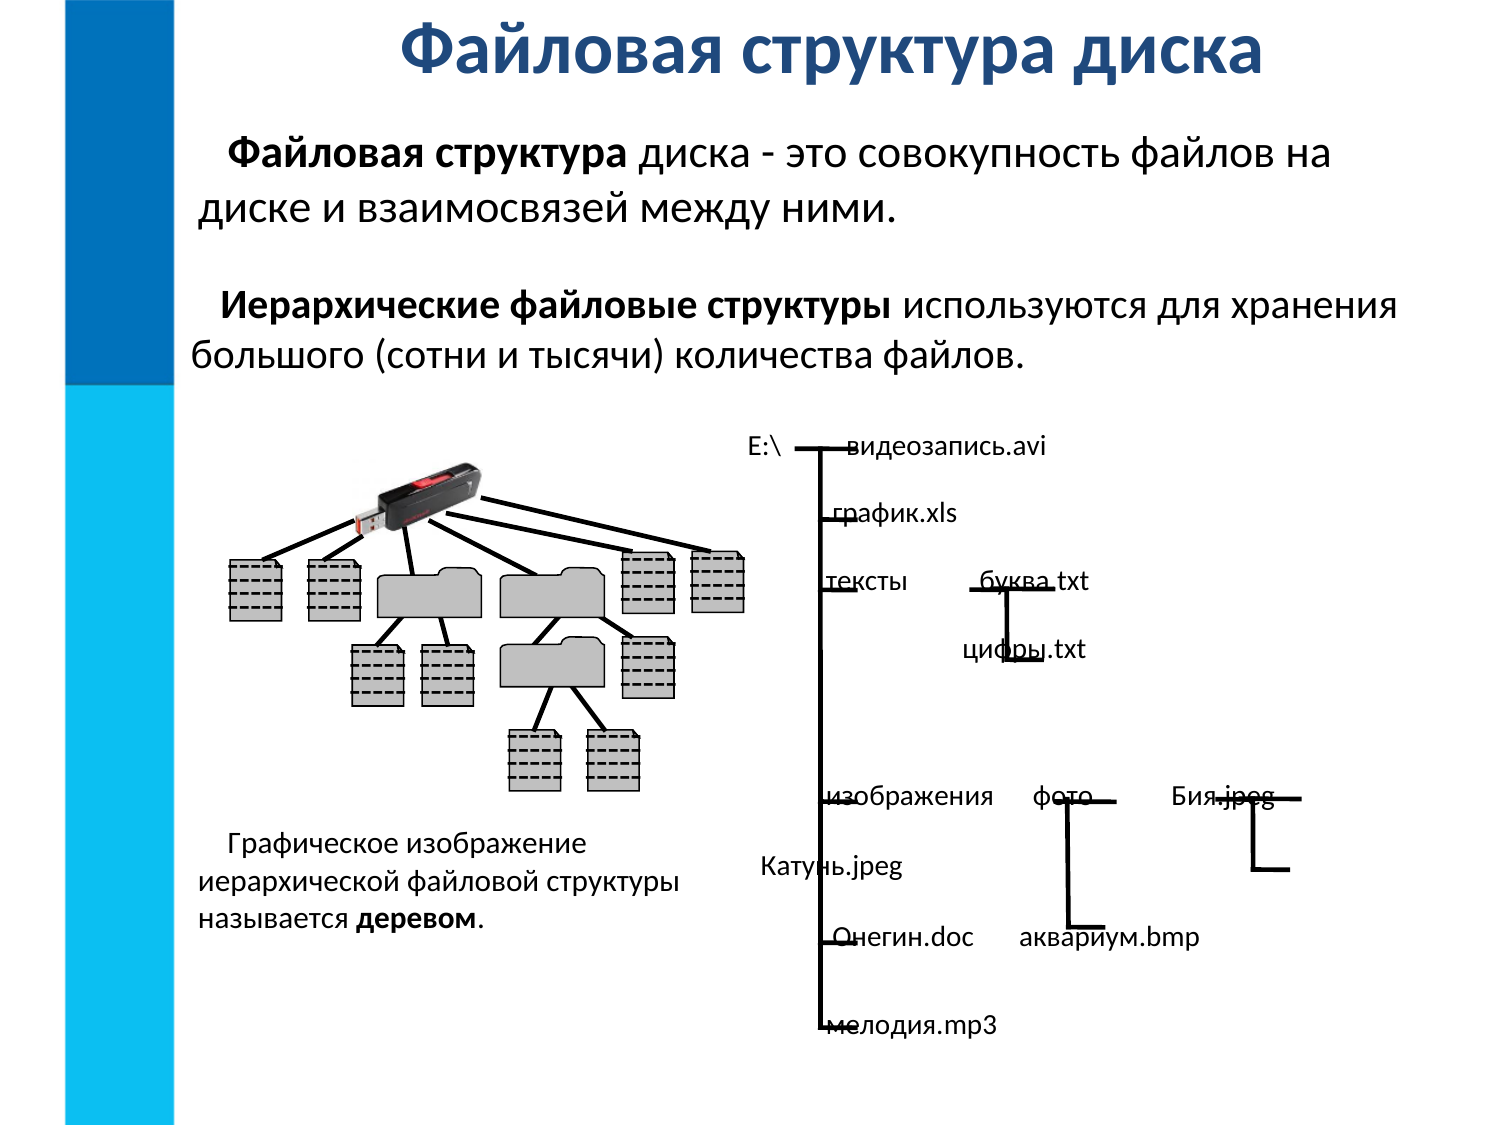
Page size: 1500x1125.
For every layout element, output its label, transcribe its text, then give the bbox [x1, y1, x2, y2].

text_box E:\ видеозапись.avi график.xls тексты буква.txt цифры.txt изображения фото Бия.jpeg Катунь.jpeg Онегин.doc аквариум.bmp мелодия.mp3 [732, 418, 1500, 1048]
text_box ----- ----- ----- ----- [230, 559, 282, 621]
text_box [500, 636, 605, 687]
text_box Иерархические файловые структуры используются для хранения большого (сотни и тысячи) количества файлов. [175, 269, 1476, 385]
text_box ----- ----- ----- ----- [422, 645, 474, 707]
text_box ----- ----- ----- ----- [509, 729, 561, 791]
text_box ----- ----- ----- ----- [692, 551, 732, 613]
text_box ----- ----- ----- ----- [352, 645, 404, 707]
text_box ----- ----- ----- ----- [587, 729, 640, 791]
text_box [500, 567, 605, 618]
text_box ----- ----- ----- ----- [308, 559, 361, 621]
text_box Файловая структура диска [183, 0, 1500, 104]
text_box Графическое изображение иерархической файловой структуры называется деревом. [183, 814, 732, 943]
text_box Файловая структура диска - это совокупность файлов на диске и взаимосвязей между ними. [183, 113, 1447, 239]
text_box [377, 567, 482, 618]
text_box ----- ----- ----- ----- [622, 636, 674, 699]
text_box ----- ----- ----- ----- [622, 552, 674, 614]
picture [0, 0, 1500, 1125]
